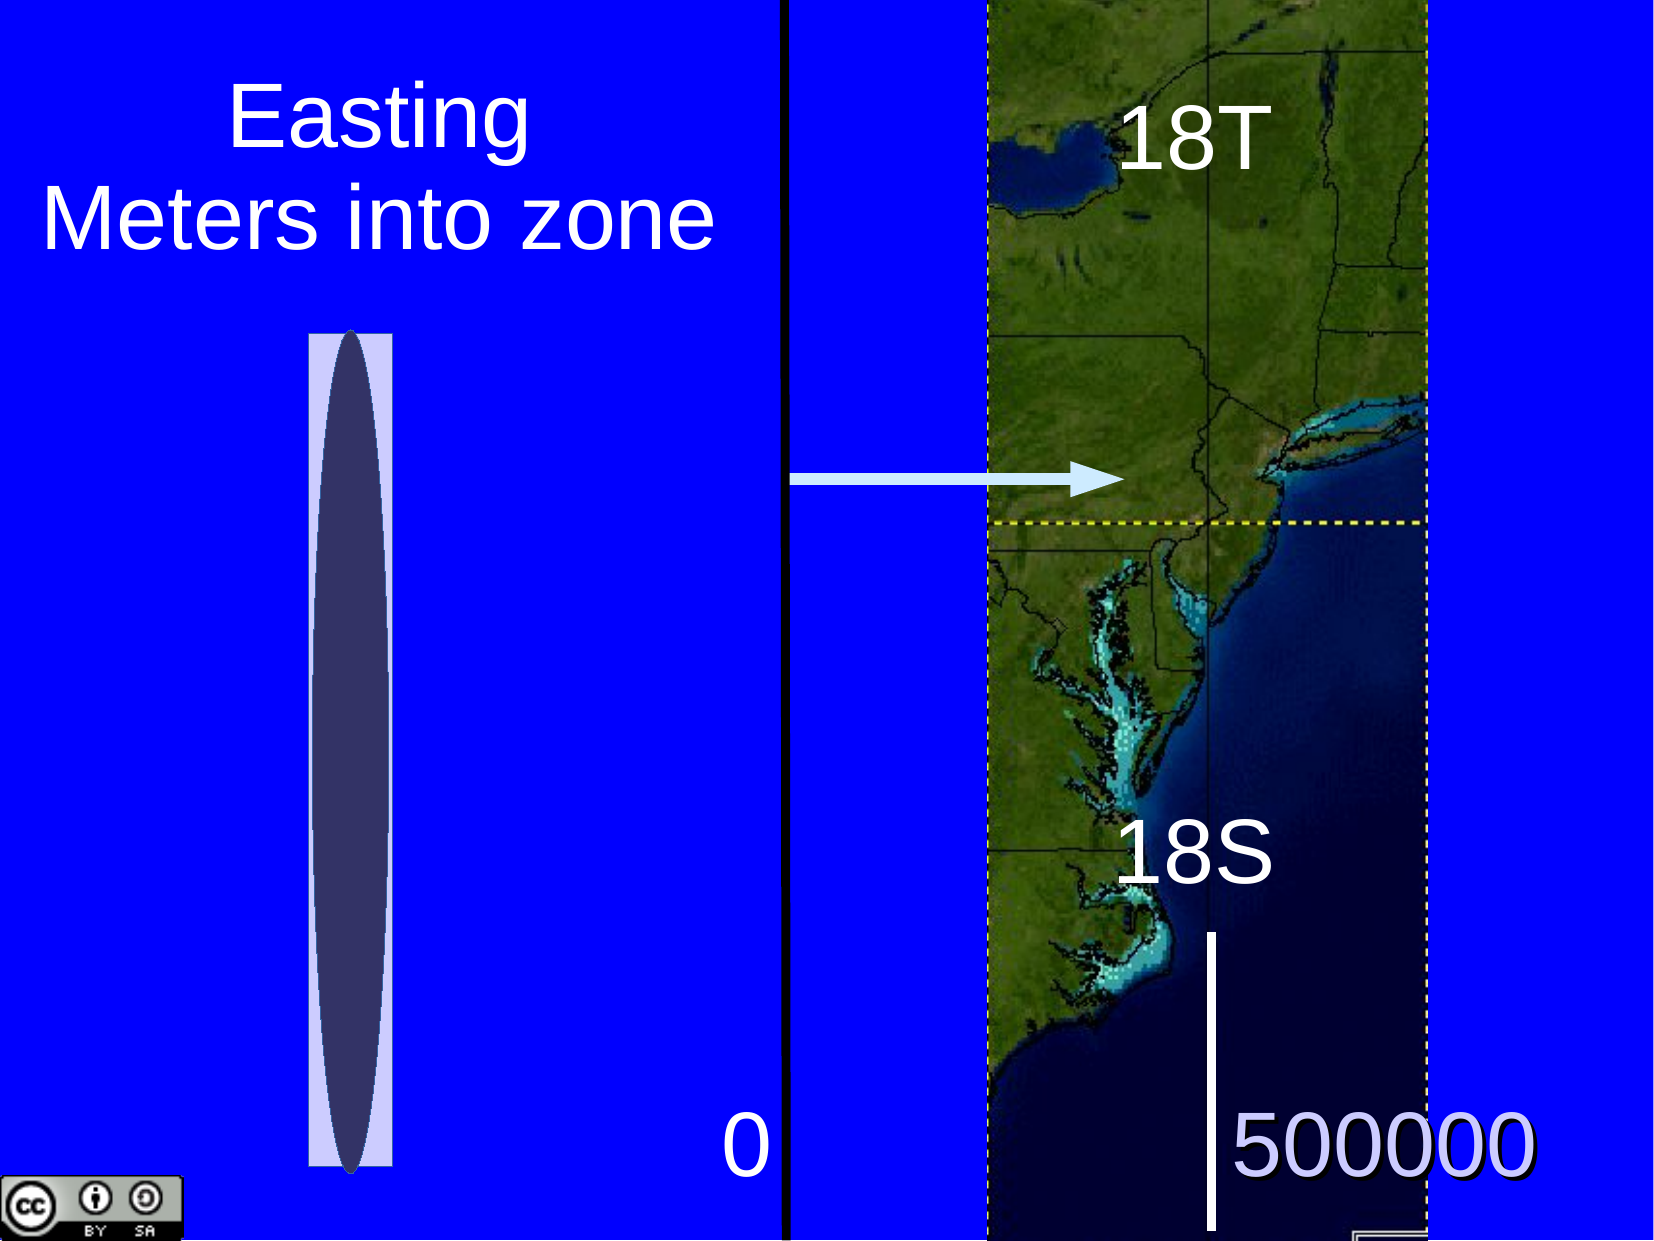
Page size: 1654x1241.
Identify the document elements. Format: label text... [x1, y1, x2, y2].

picture [987, 0, 1428, 1241]
title 500000 [1213, 1048, 1556, 1241]
title 18T [1100, 41, 1288, 234]
text_box [308, 329, 393, 1174]
title 18S [1100, 755, 1288, 949]
title 0 [652, 1048, 841, 1241]
title Easting Meters into zone [27, 62, 733, 272]
picture [0, 1175, 184, 1241]
